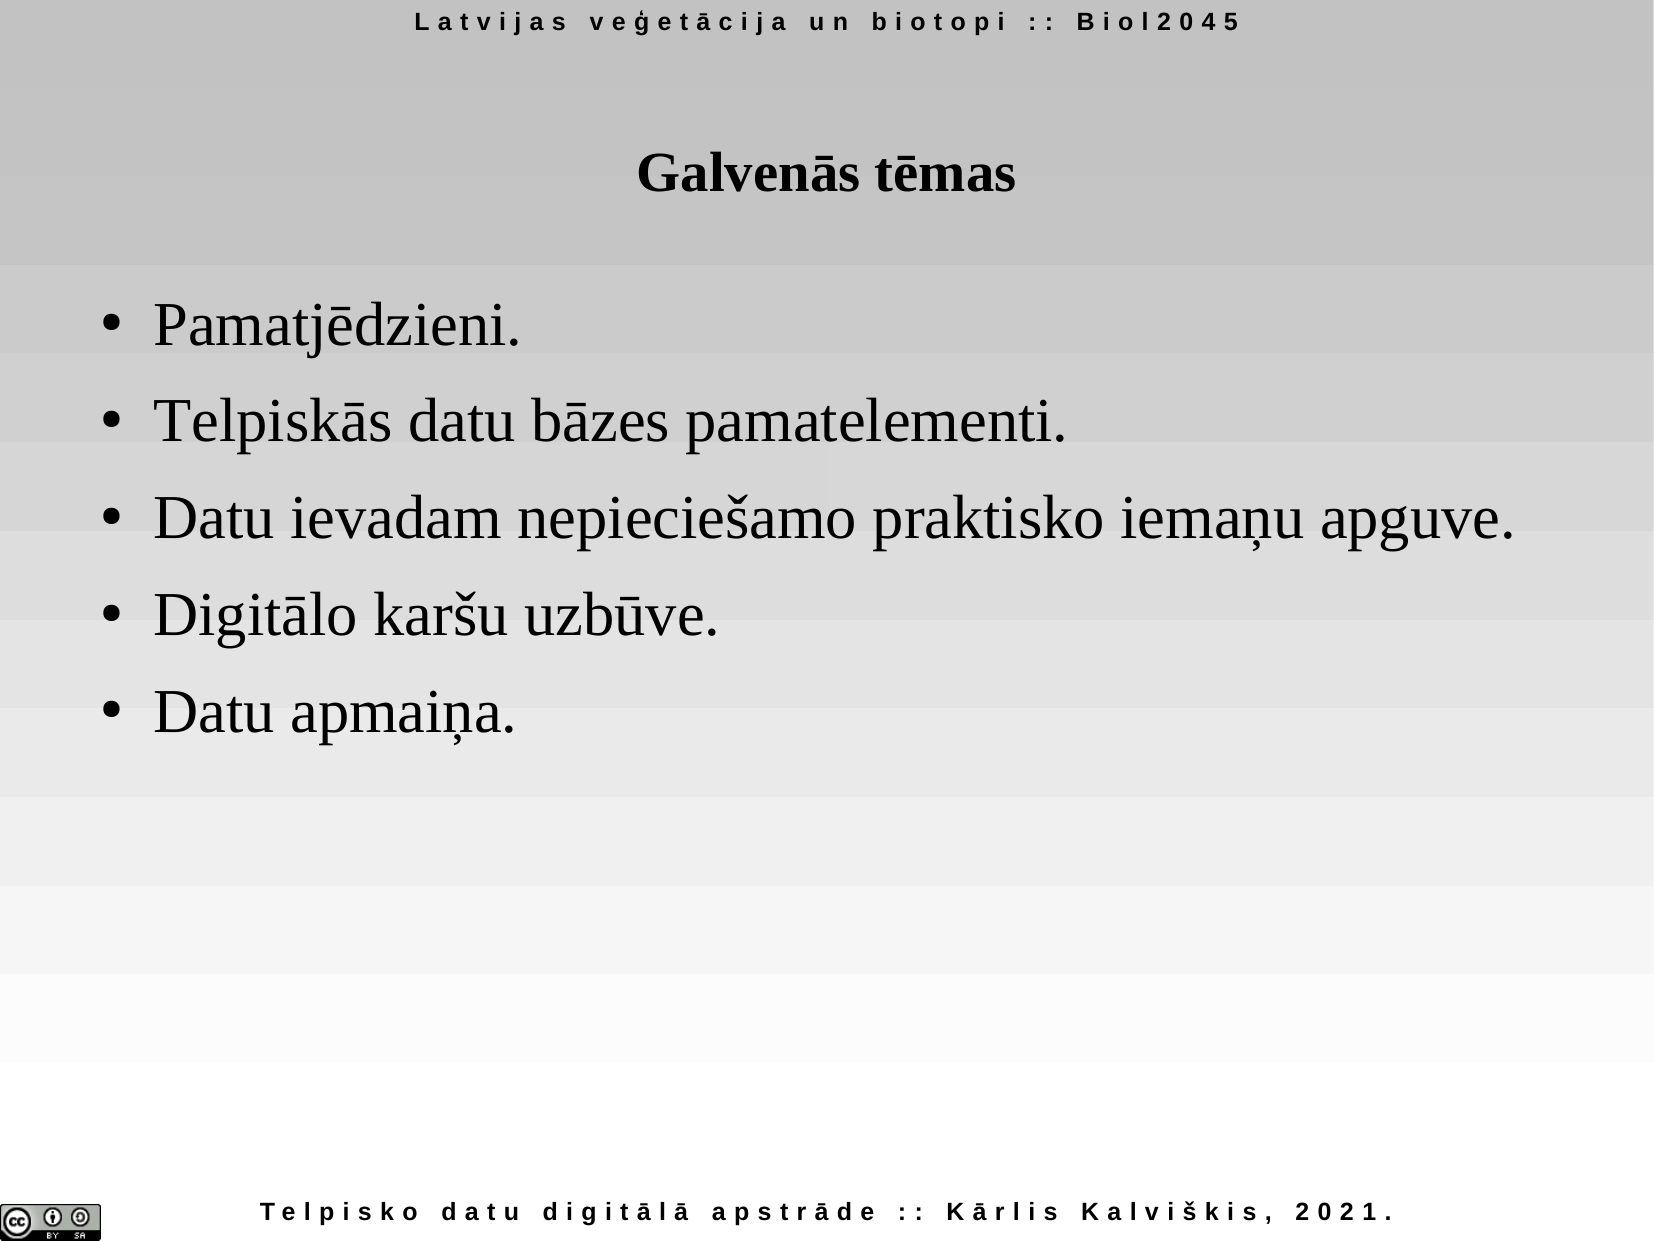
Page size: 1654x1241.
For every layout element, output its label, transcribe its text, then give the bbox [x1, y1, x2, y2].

title Galvenās tēmas [29, 49, 1625, 296]
list Pamatjēdzieni. Telpiskās datu bāzes pamatelementi. Datu ievadam nepieciešamo praktisko iemaņu apguve. Digitālo karšu uzbūve. Datu apmaiņa. [82, 289, 1571, 1098]
picture [0, 0, 1654, 1241]
